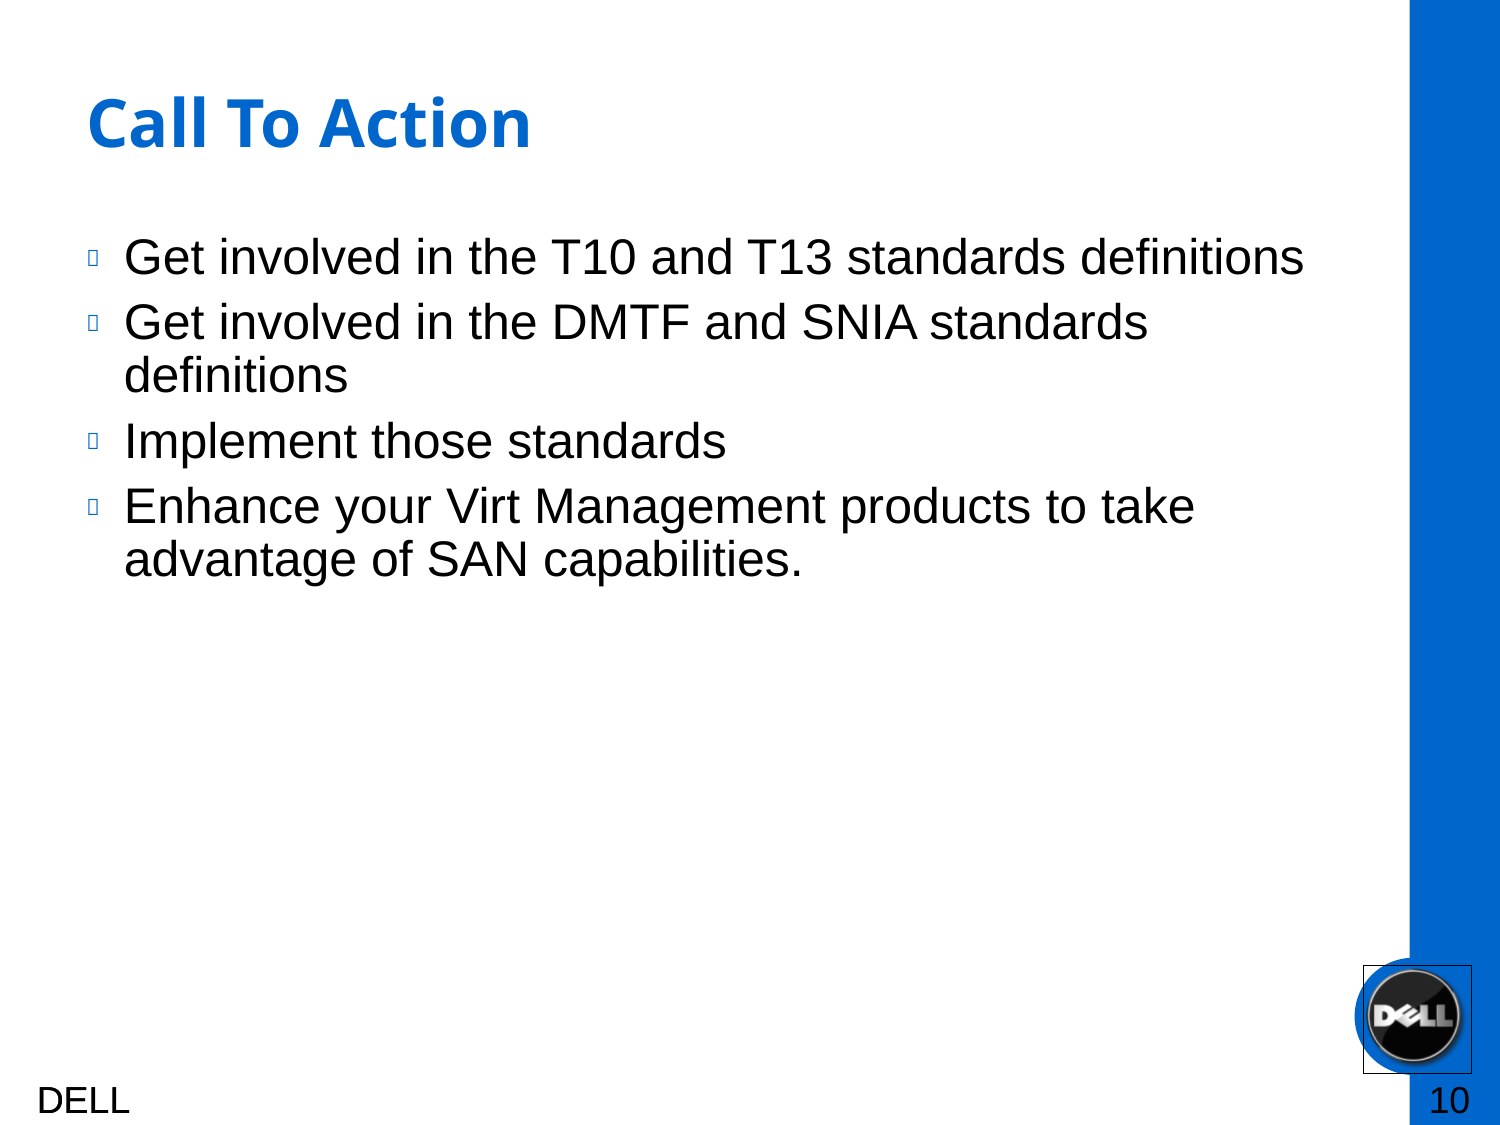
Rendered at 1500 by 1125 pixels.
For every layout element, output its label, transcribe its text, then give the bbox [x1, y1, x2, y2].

list Get involved in the T10 and T13 standards definitions Get involved in the DMTF and SNIA standards definitions Implement those standards Enhance your Virt Management products to take advantage of SAN capabilities. [71, 224, 1352, 1073]
title Call To Action [71, 25, 1352, 224]
footer DELL CONFIDENTIAL [11, 1072, 275, 1121]
slide_number 1010 [1414, 1072, 1493, 1124]
picture [1364, 966, 1471, 1073]
